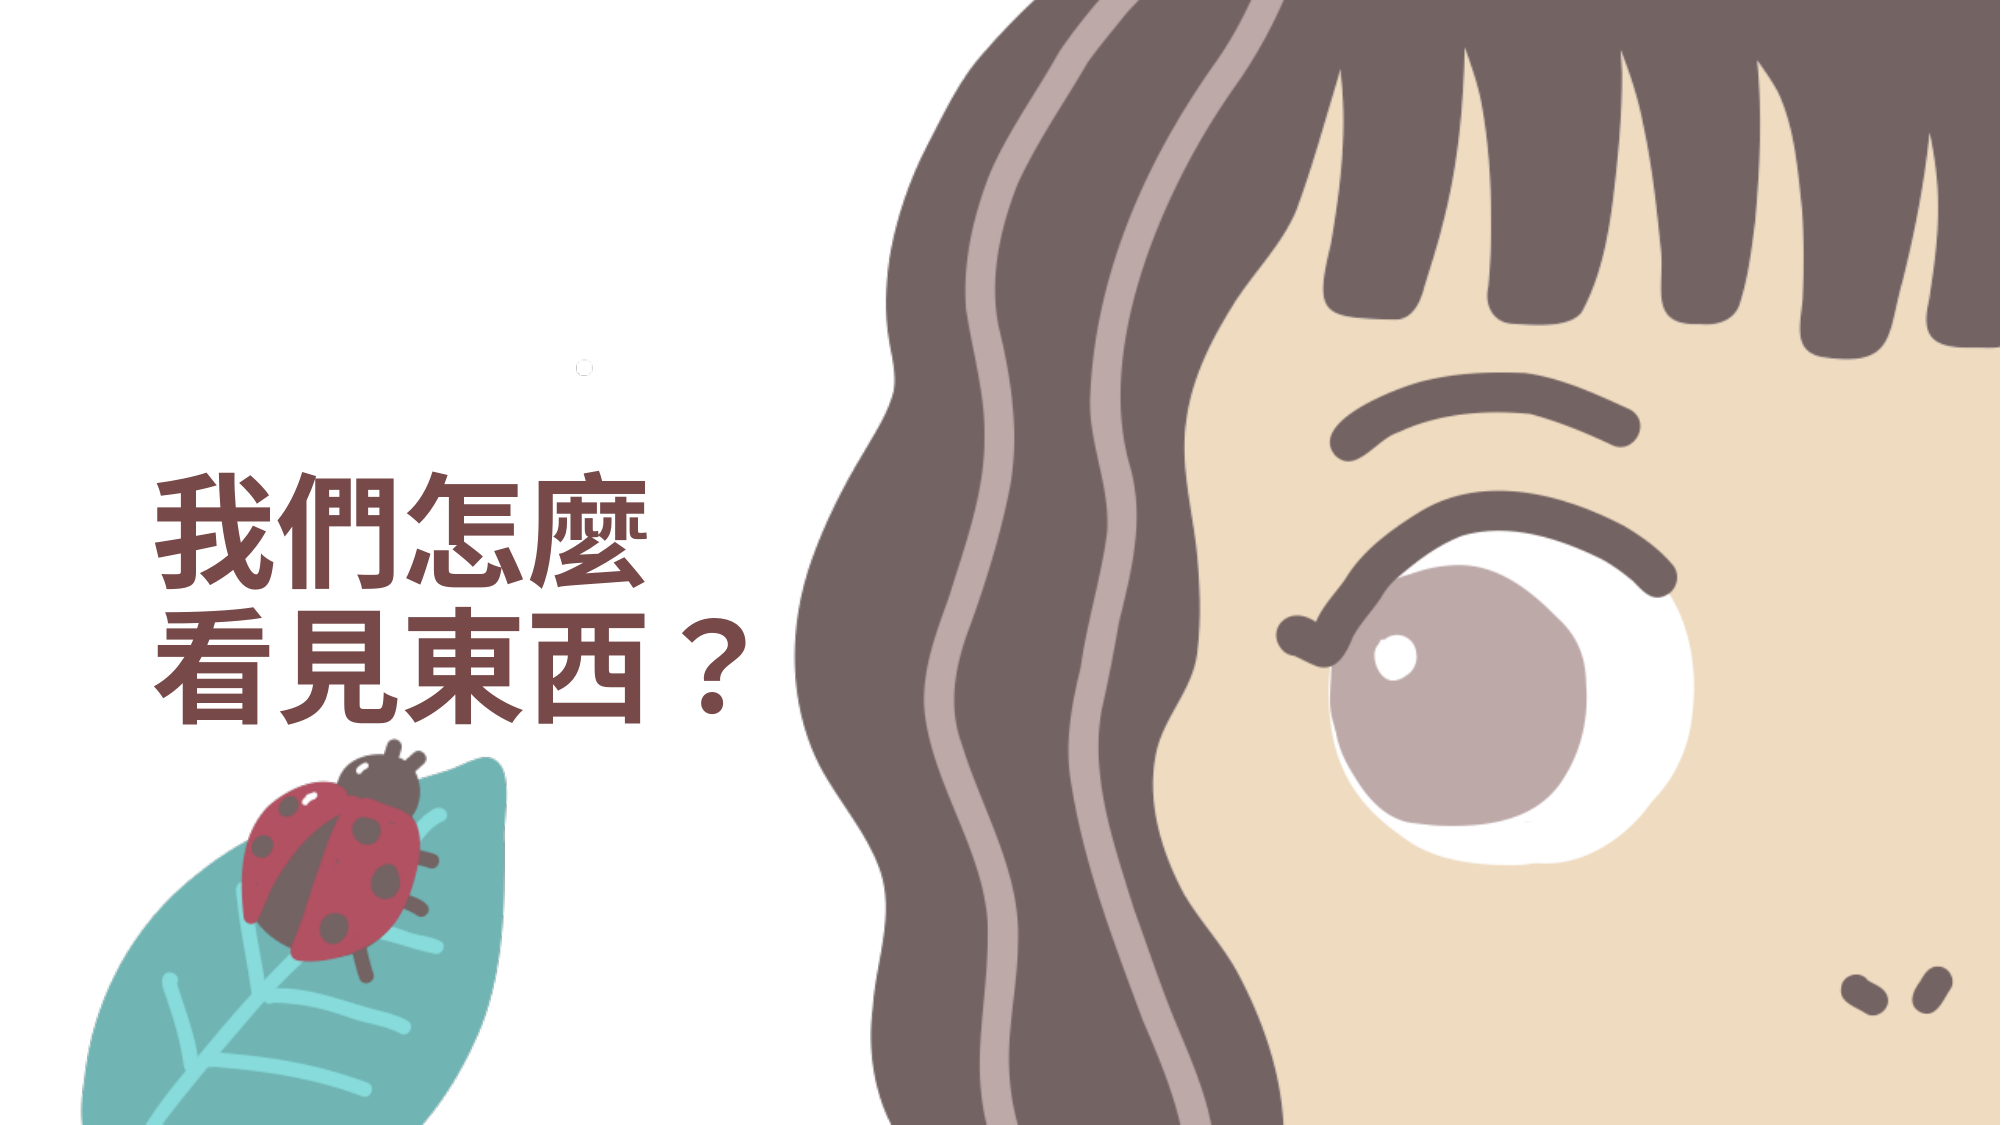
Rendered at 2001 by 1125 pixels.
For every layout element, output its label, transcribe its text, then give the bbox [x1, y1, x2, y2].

title 我們怎麼 看見東西？ [95, 142, 769, 611]
picture [0, 0, 2000, 1125]
